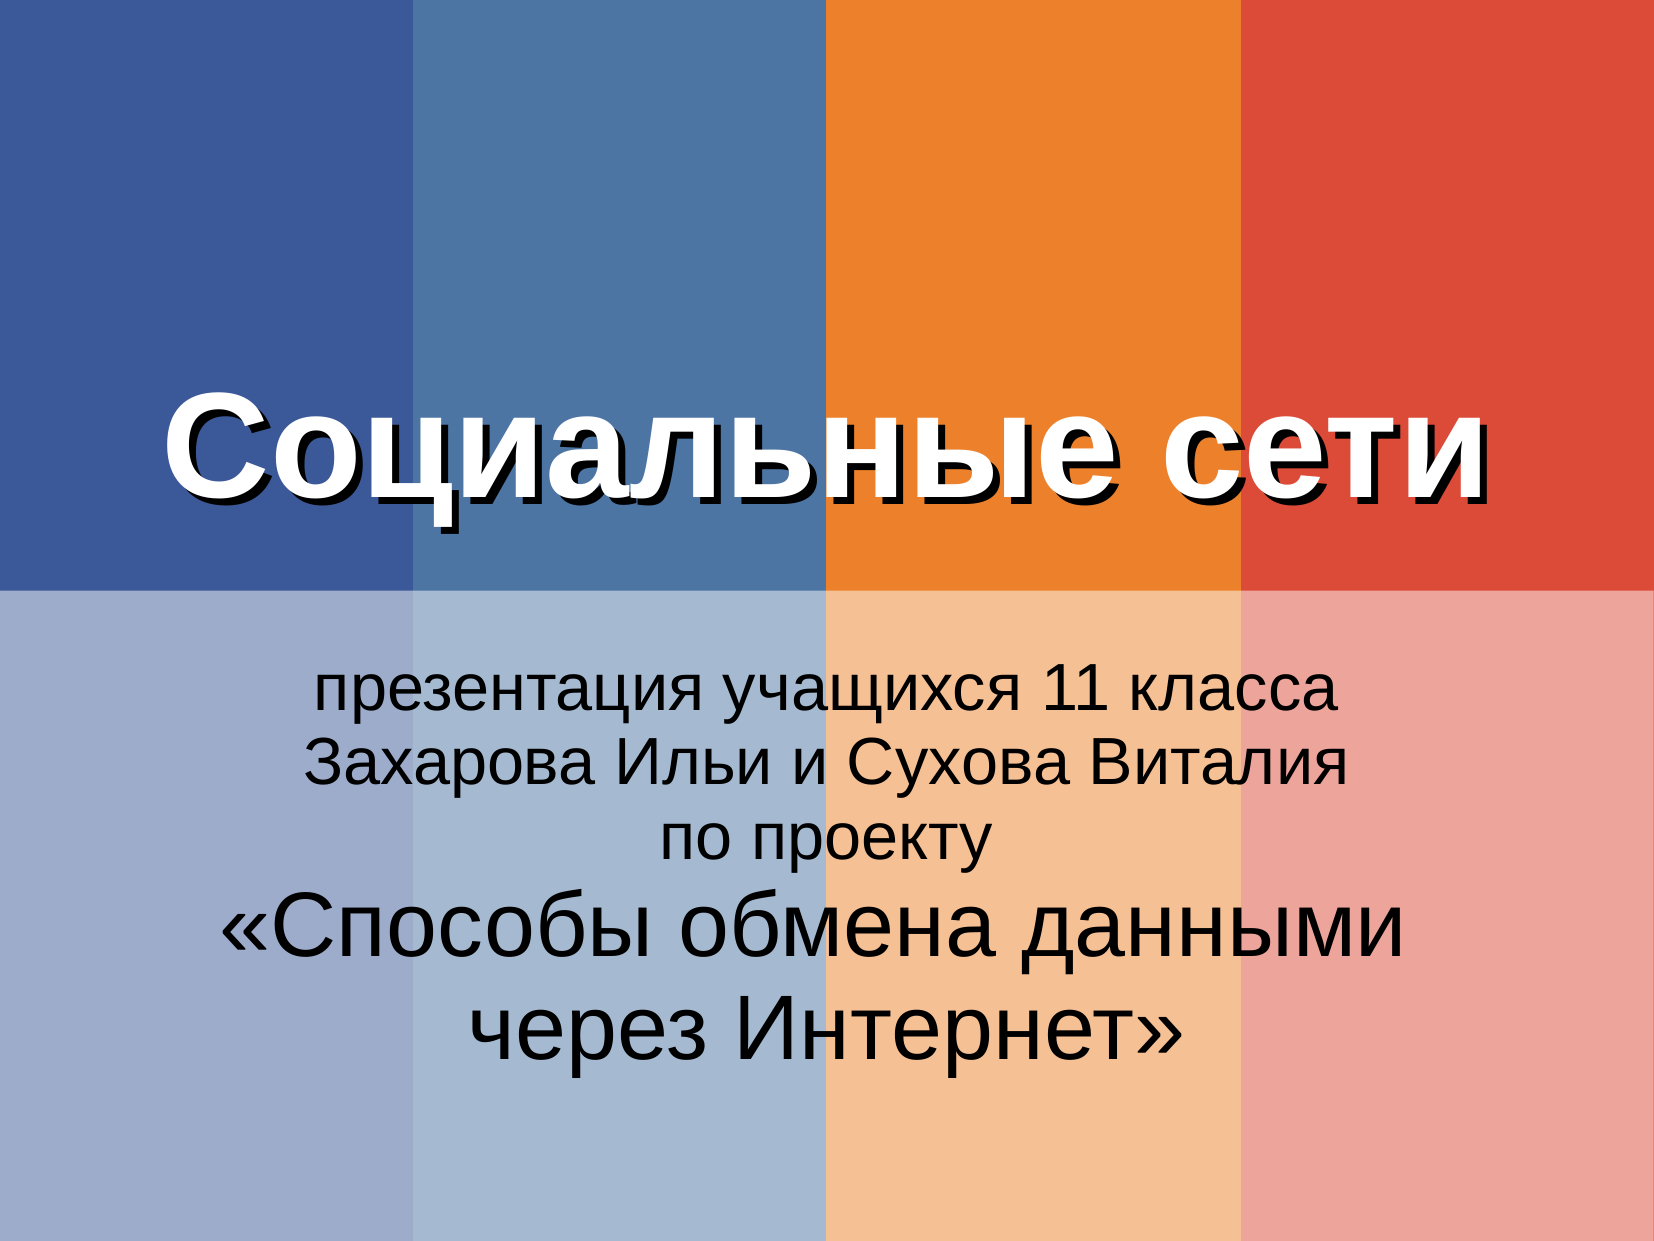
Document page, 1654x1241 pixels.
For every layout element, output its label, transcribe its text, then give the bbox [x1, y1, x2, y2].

subtitle презентация учащихся 11 класса Захарова Ильи и Сухова Виталия по проекту «Способы обмена данными через Интернет» [59, 649, 1595, 1123]
text_box Социальные сети [59, 354, 1595, 532]
